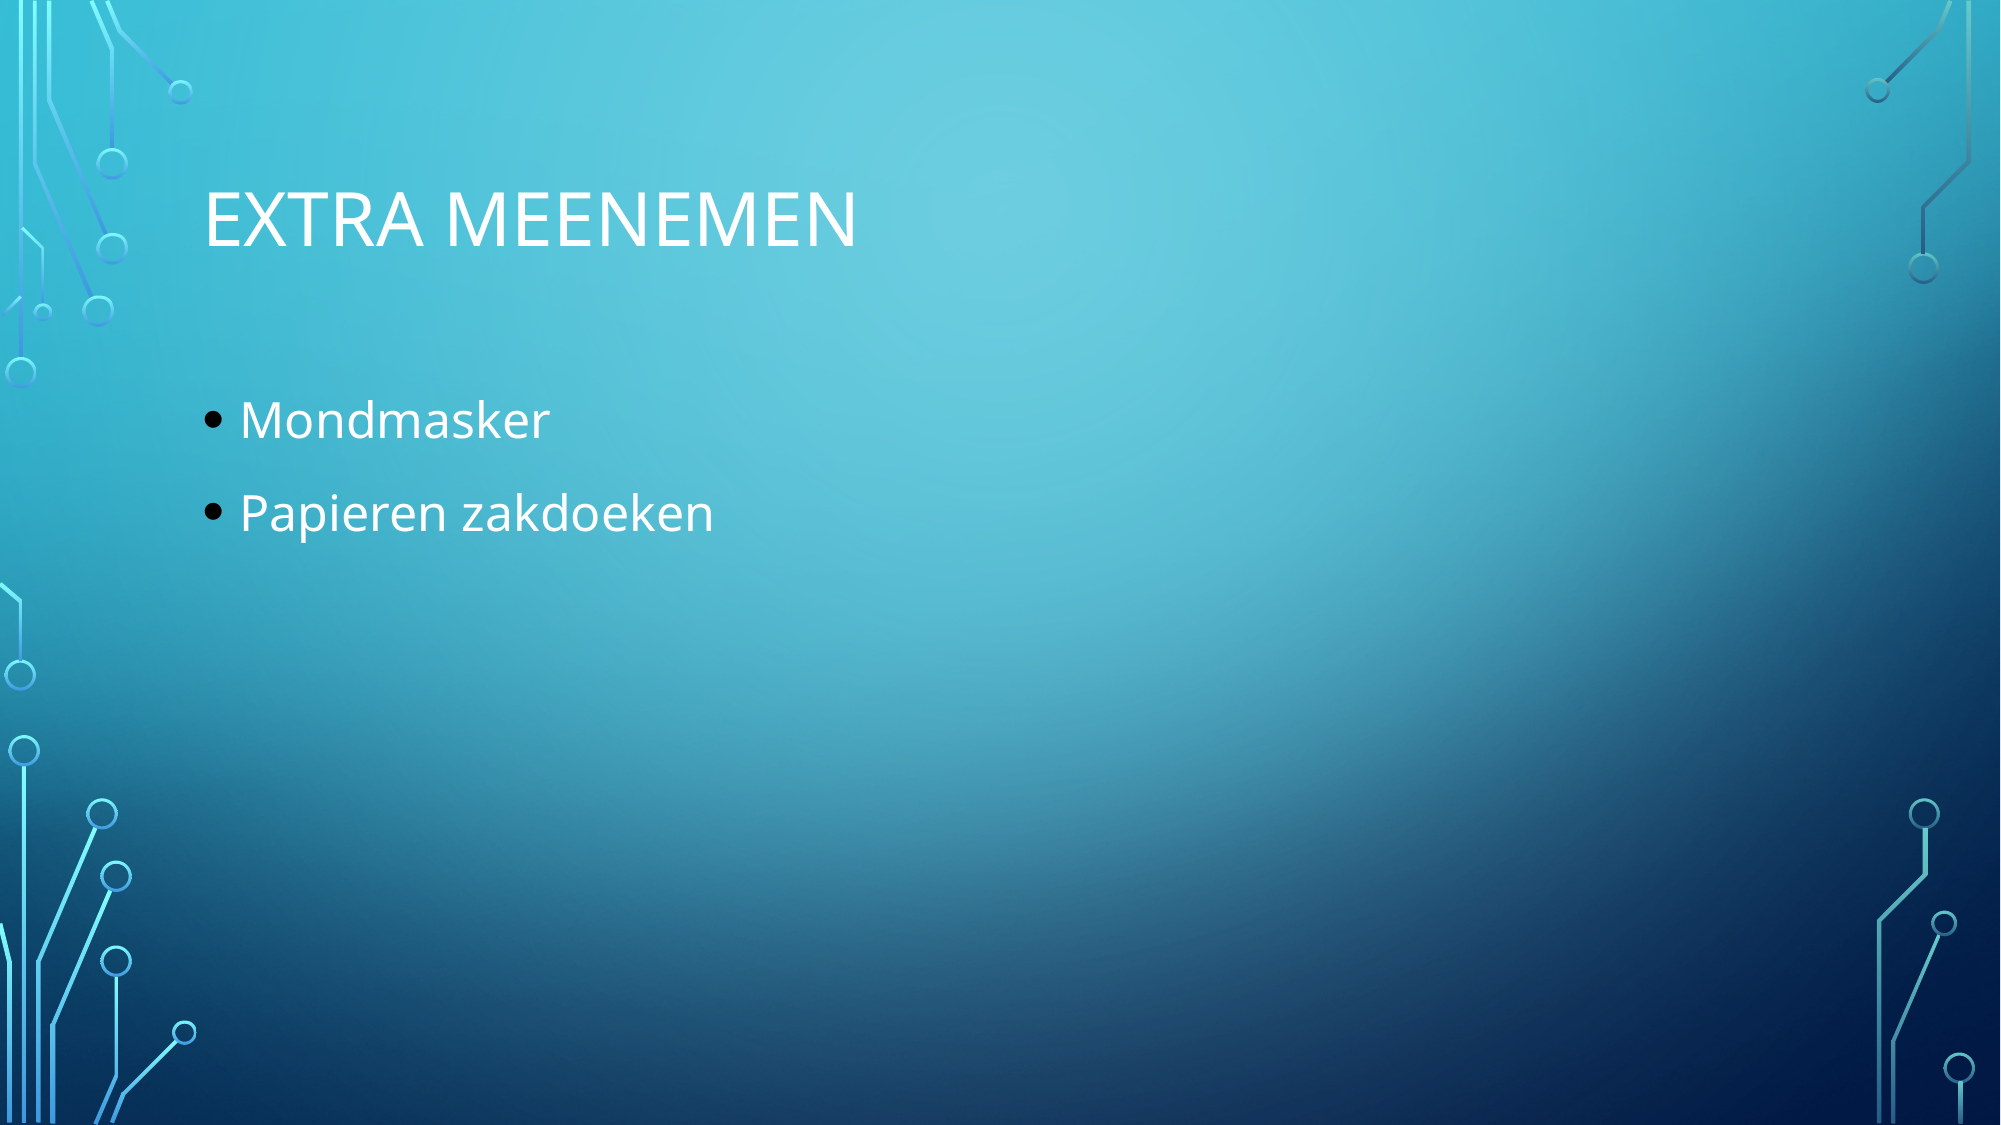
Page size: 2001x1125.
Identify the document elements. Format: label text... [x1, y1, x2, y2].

list Mondmasker Papieren zakdoeken [187, 369, 1813, 951]
title Extra meenemen [187, 101, 1813, 344]
